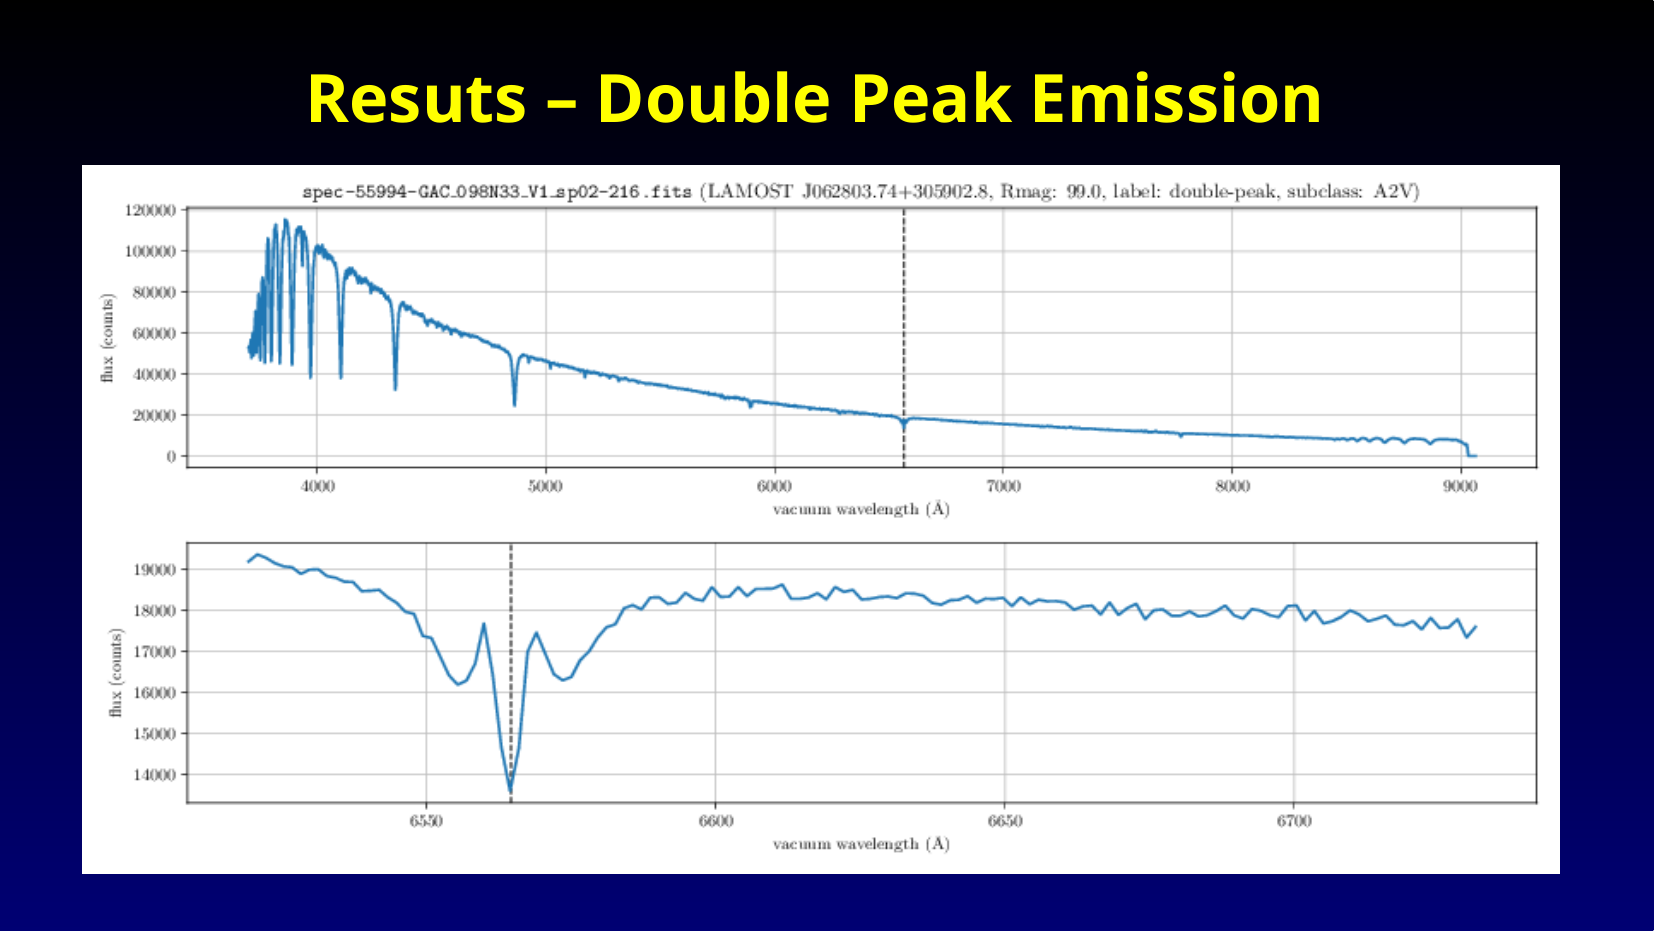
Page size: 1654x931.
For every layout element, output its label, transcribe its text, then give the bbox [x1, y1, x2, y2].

title Resuts – Double Peak Emission [117, 15, 1565, 178]
picture [82, 165, 1560, 875]
list [59, 206, 1561, 931]
